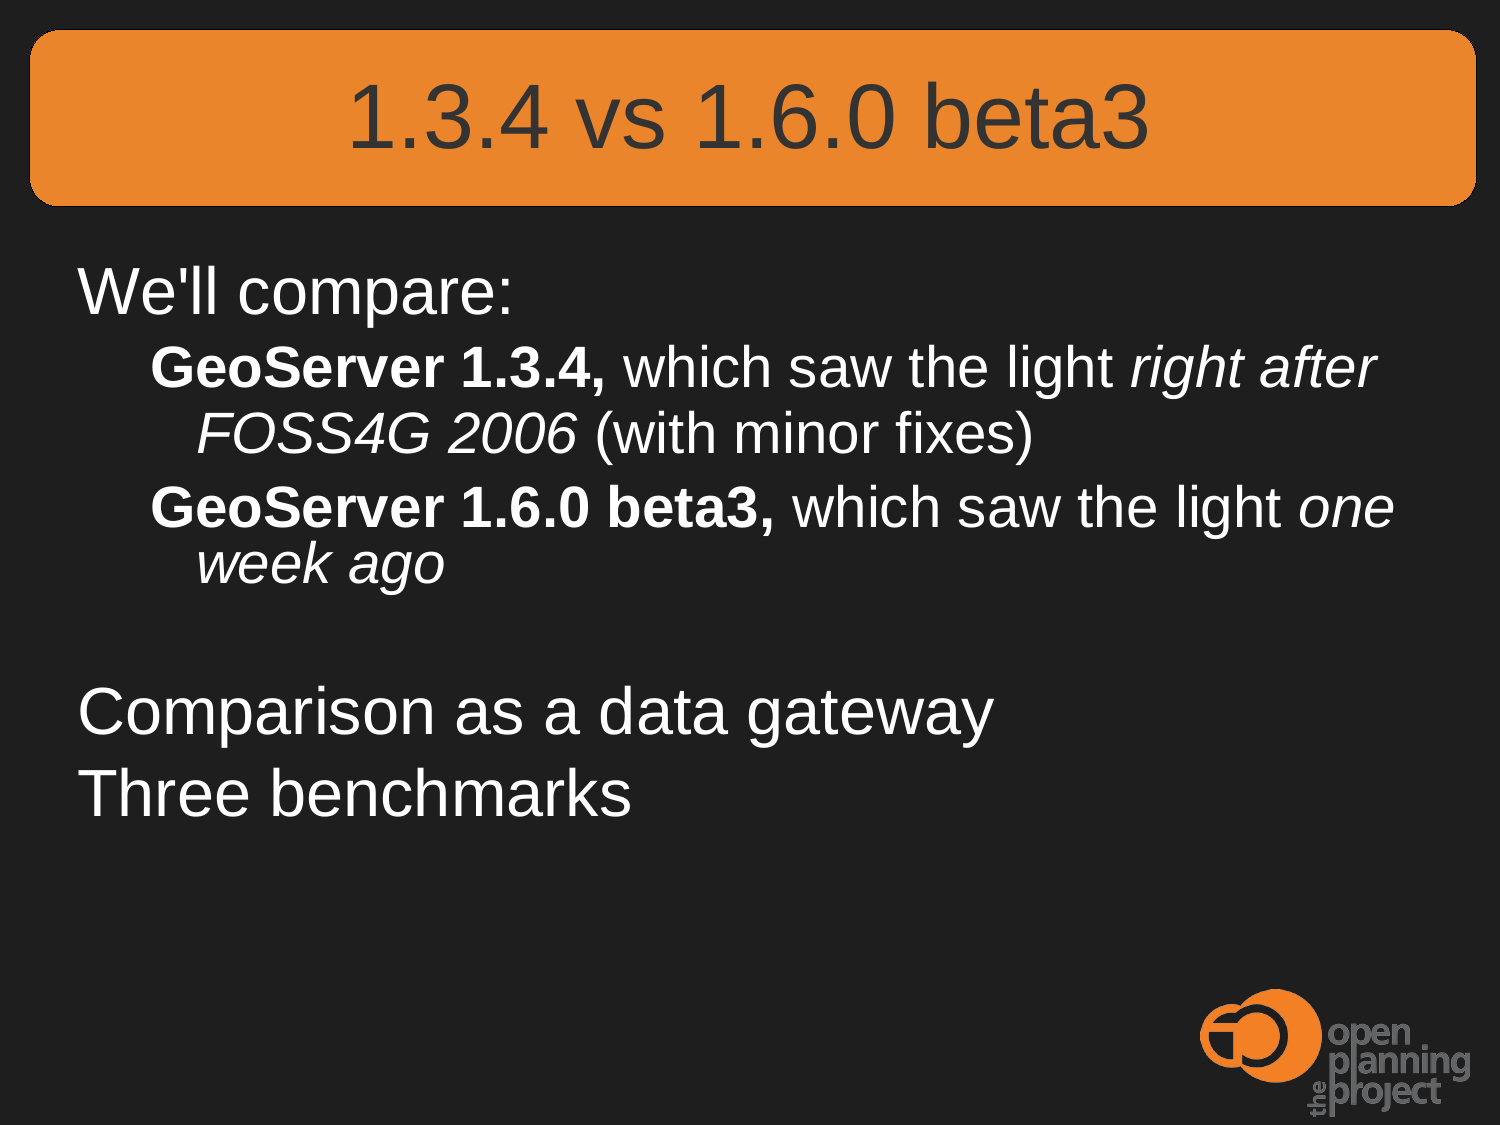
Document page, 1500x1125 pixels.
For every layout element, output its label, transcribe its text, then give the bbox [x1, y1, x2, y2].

title 1.3.4 vs 1.6.0 beta3 [75, 36, 1425, 207]
picture [1200, 989, 1470, 1117]
list We'll compare: GeoServer 1.3.4, which saw the light right after FOSS4G 2006 (with minor fixes)‏ GeoServer 1.6.0 beta3, which saw the light one week ago Comparison as a data gateway Three benchmarks [75, 262, 1425, 991]
